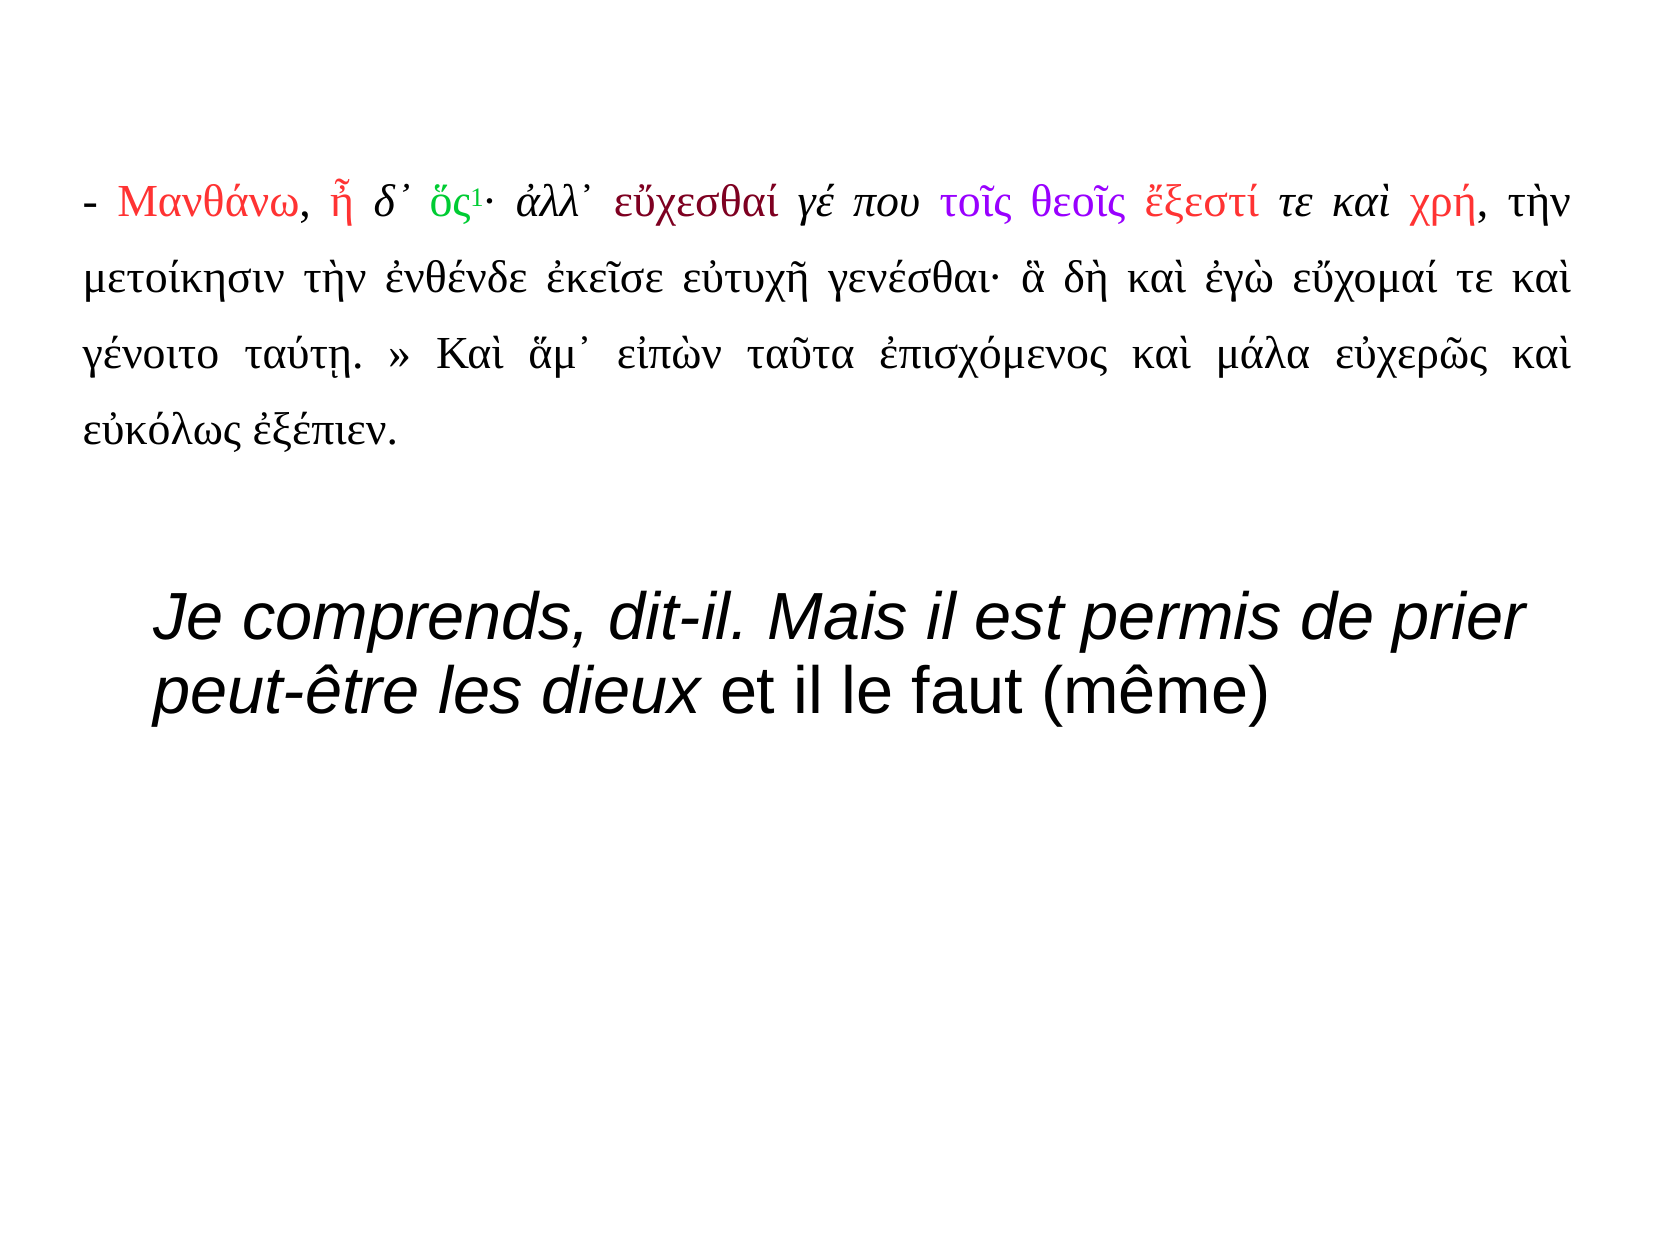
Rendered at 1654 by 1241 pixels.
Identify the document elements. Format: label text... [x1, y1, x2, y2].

list Je comprends, dit-il. Mais il est permis de prier peut-être les dieux et il le faut (même) [82, 578, 1571, 1109]
title - Μανθάνω, ἦ δ᾽ ὅς1· ἀλλ᾽ εὔχεσθαί γέ που τοῖς θεοῖς ἔξεστί τε καὶ χρή, τὴν μετοίκησιν τὴν ἐνθένδε ἐκεῖσε εὐτυχῆ γενέσθαι· ἃ δὴ καὶ ἐγὼ εὔχομαί τε καὶ γένοιτο ταύτῃ. » Καὶ ἅμ᾽ εἰπὼν ταῦτα ἐπισχόμενος καὶ μάλα εὐχερῶς καὶ εὐκόλως ἐξέπιεν. [82, 49, 1571, 556]
